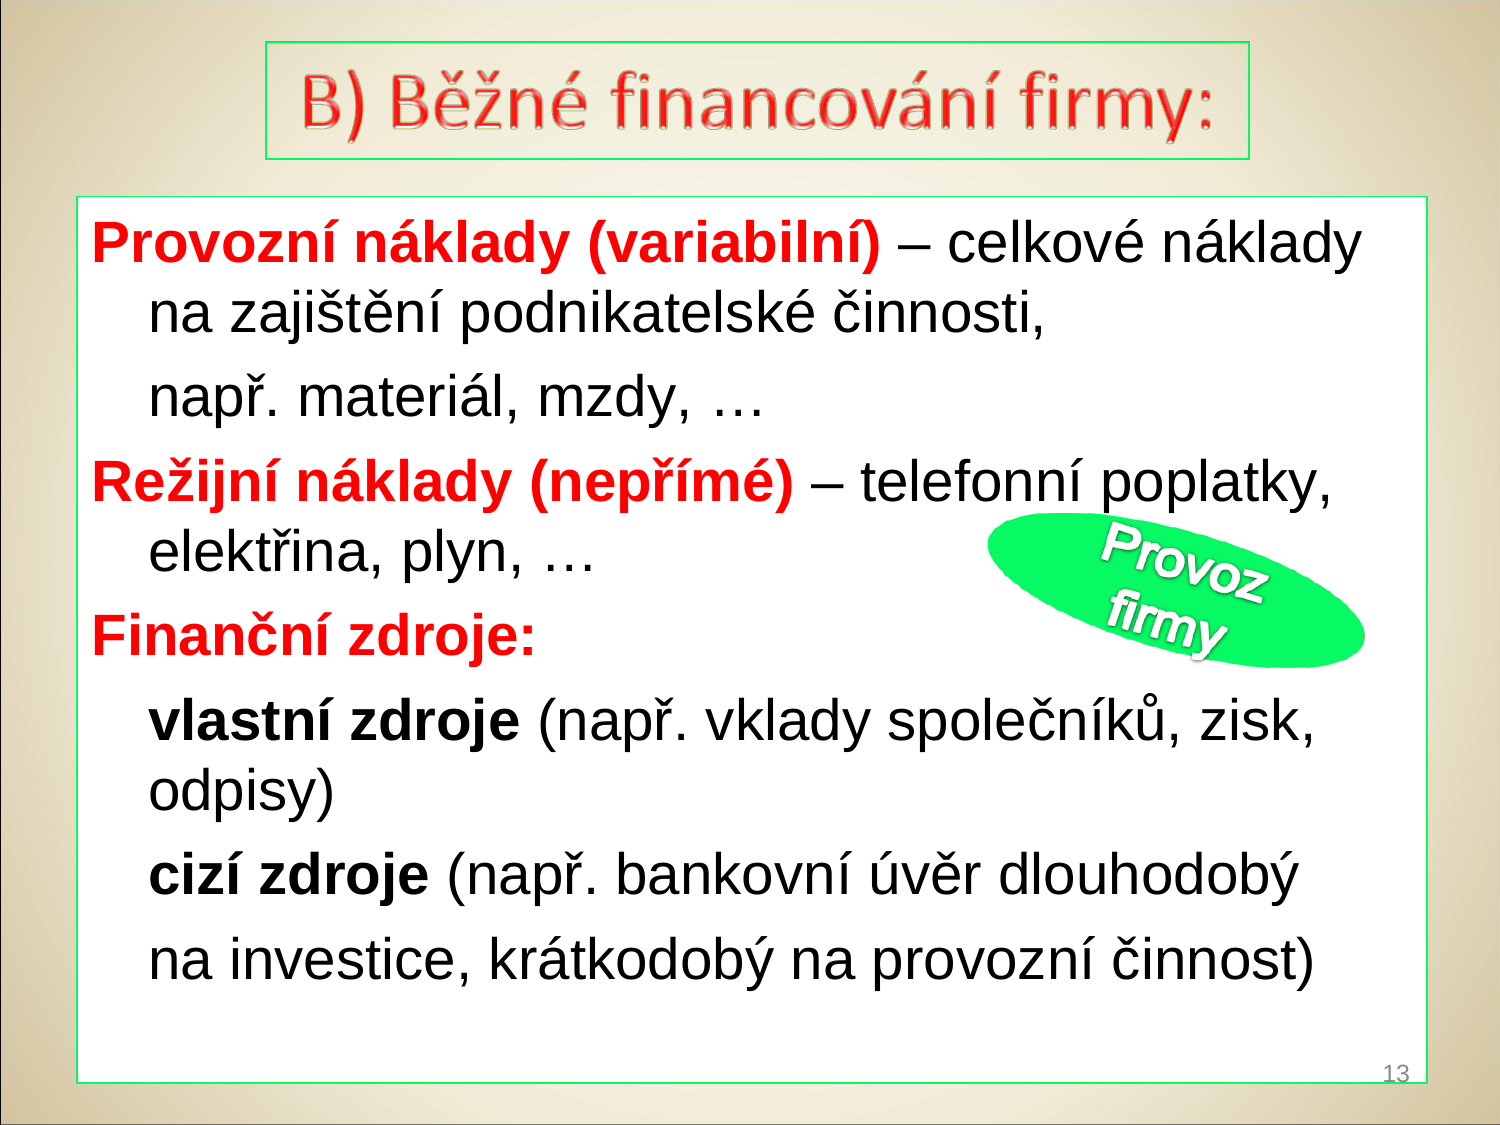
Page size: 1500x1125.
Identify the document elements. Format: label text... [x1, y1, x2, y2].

picture [0, 0, 1500, 1125]
list Provozní náklady (variabilní) – celkové náklady na zajištění podnikatelské činnosti, např. materiál, mzdy, … Režijní náklady (nepřímé) – telefonní poplatky, elektřina, plyn, … Finanční zdroje: vlastní zdroje (např. vklady společníků, zisk, odpisy) cizí zdroje (např. bankovní úvěr dlouhodobý na investice, krátkodobý na provozní činnost) [76, 196, 1427, 1083]
text_box [246, 22, 1268, 161]
text_box <číslo> [1074, 1042, 1426, 1103]
